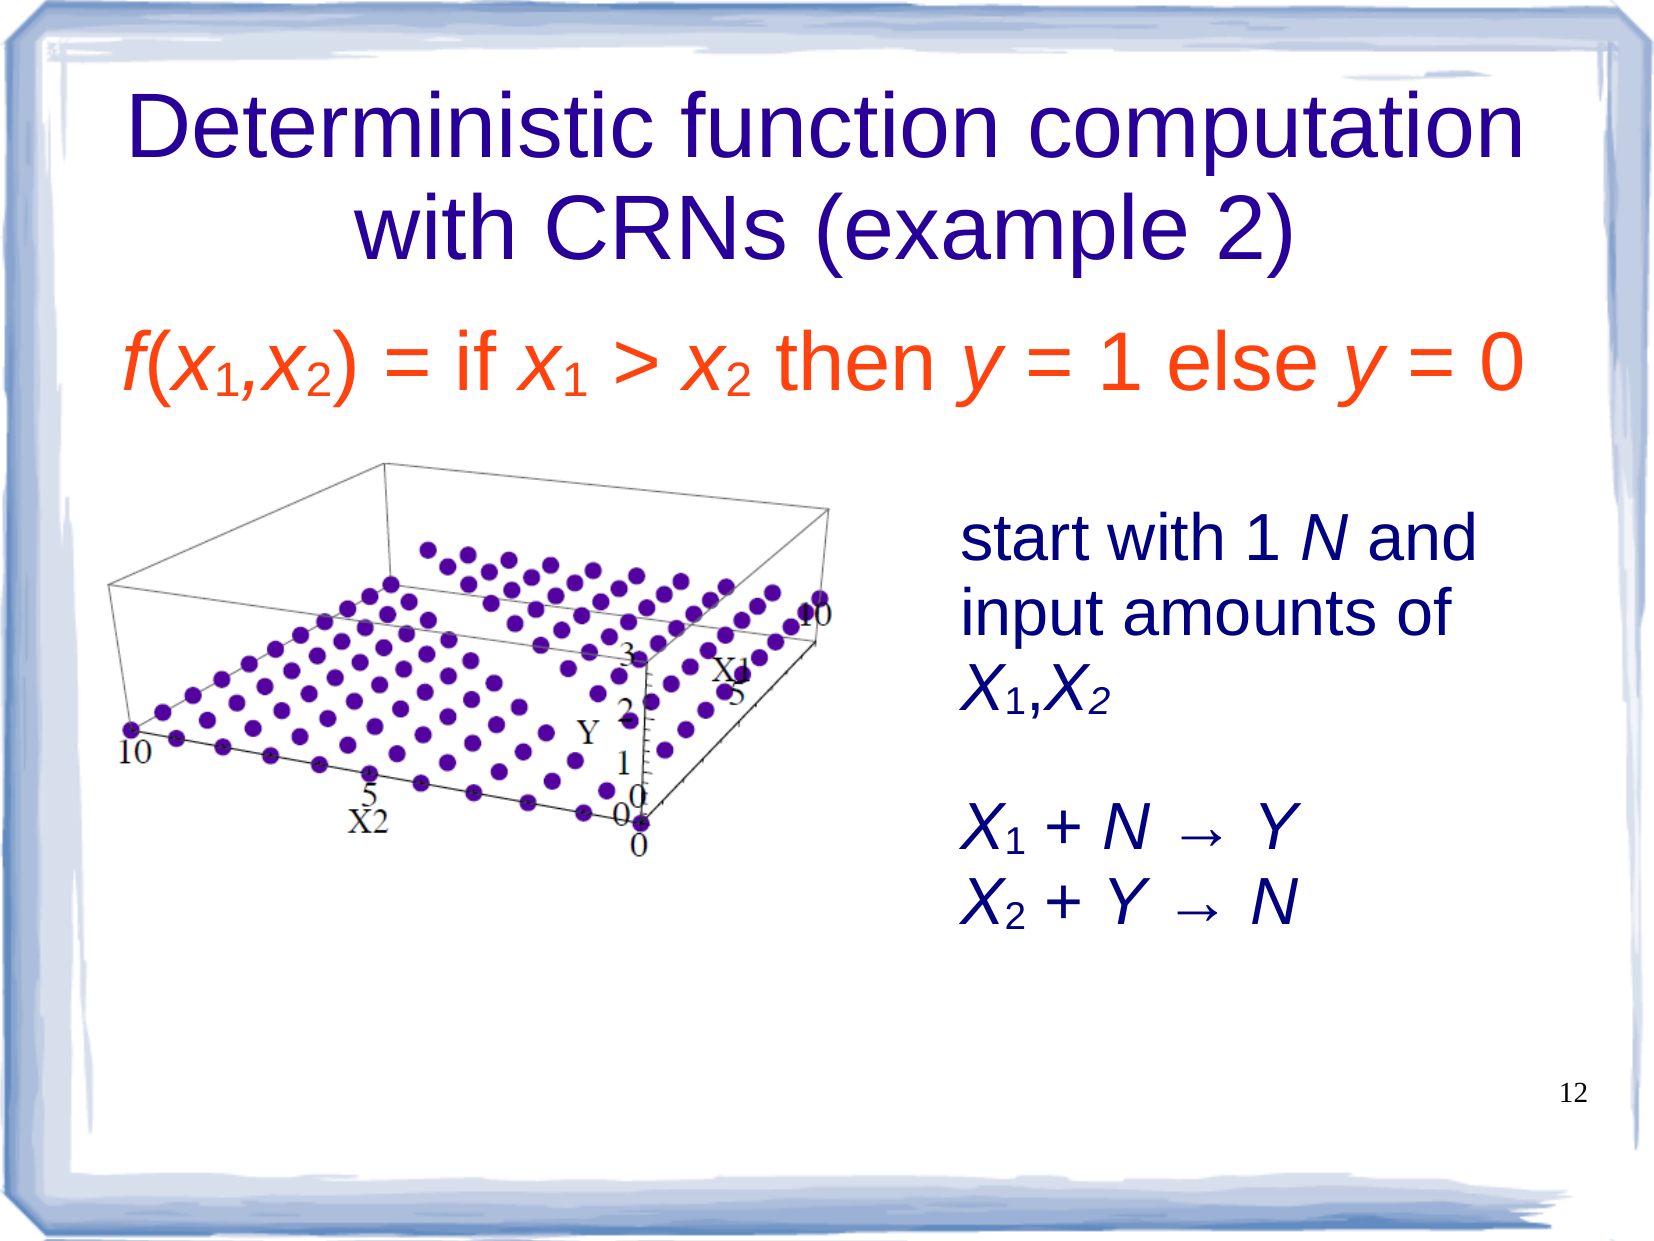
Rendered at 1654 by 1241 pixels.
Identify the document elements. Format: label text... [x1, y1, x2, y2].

picture [0, 0, 1654, 1241]
text_box start with 1 N and input amounts of X1,X2 X1 + N → Y X2 + Y → N [945, 492, 1556, 1116]
text_box f(x1,x2) = if x1 > x2 then y = 1 else y = 0 [106, 307, 1566, 444]
title Deterministic function computation with CRNs (example 2) [82, 73, 1571, 281]
